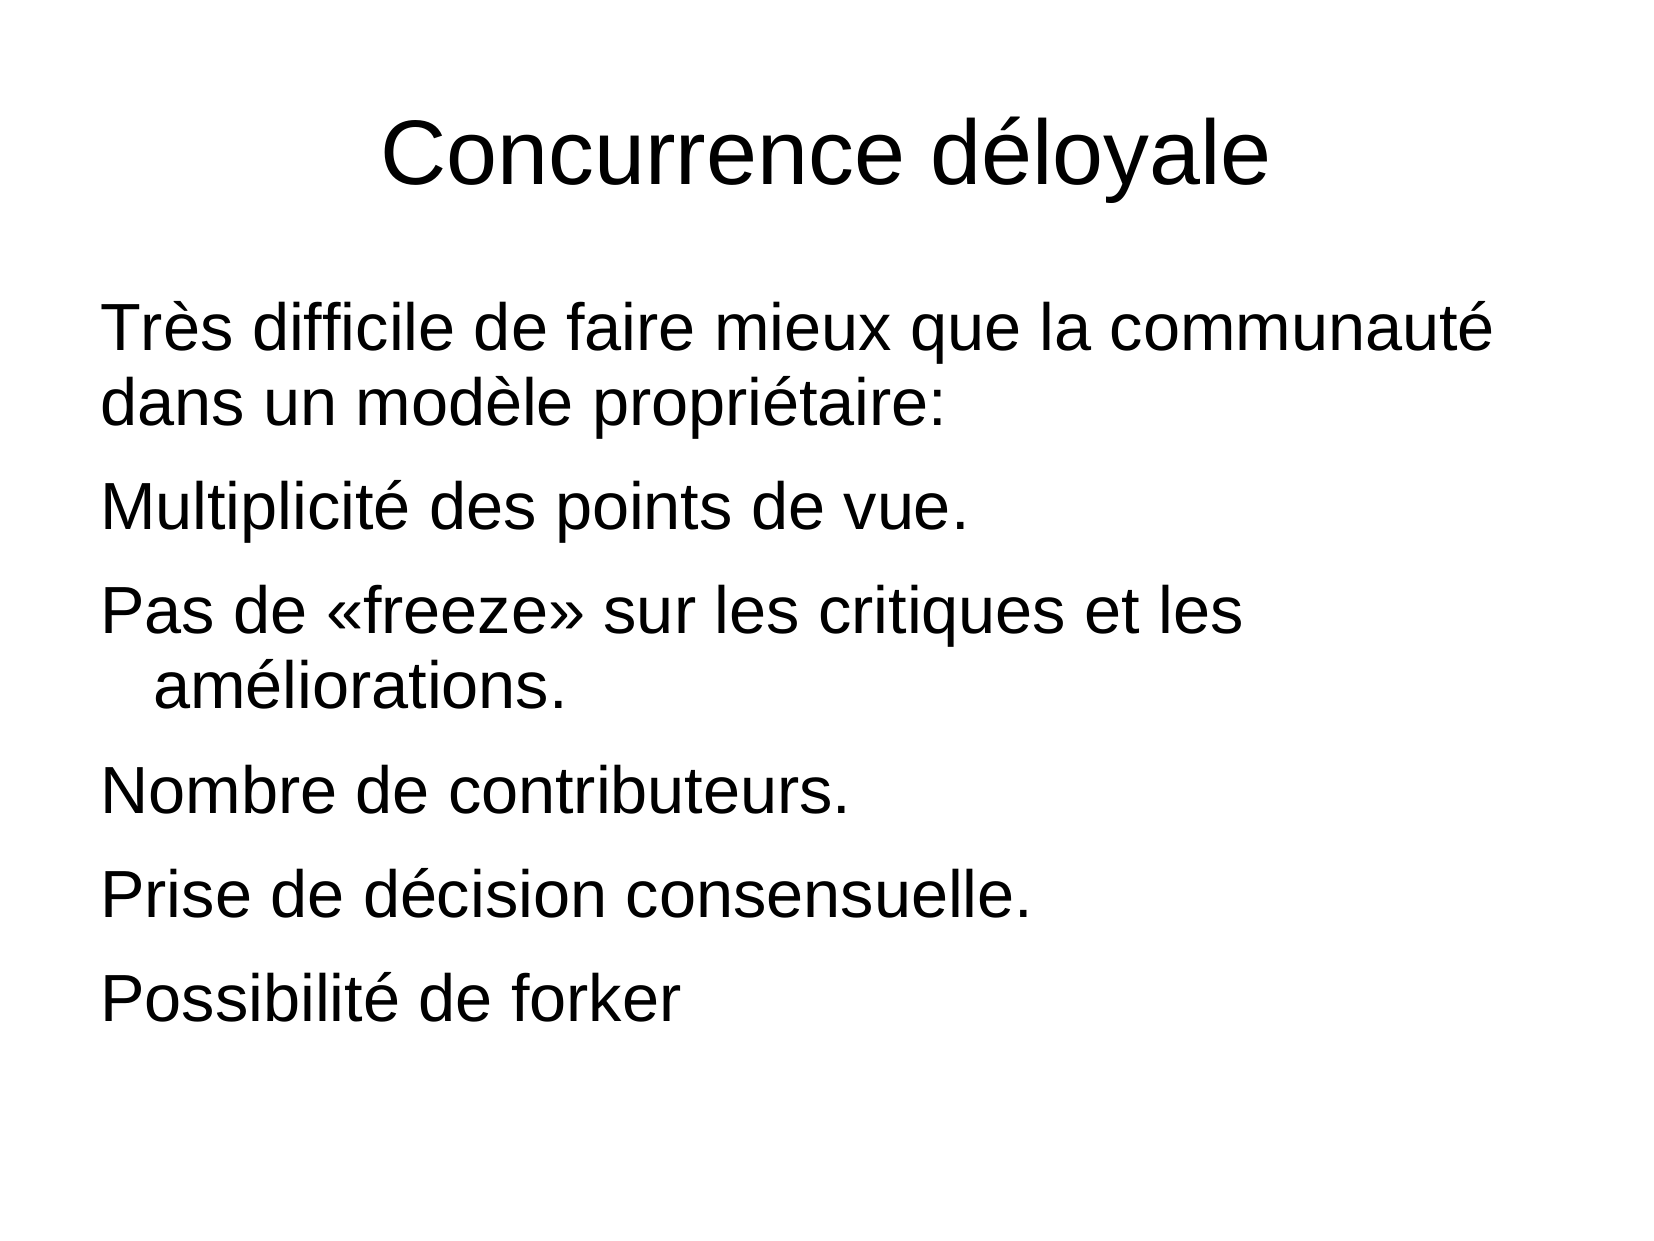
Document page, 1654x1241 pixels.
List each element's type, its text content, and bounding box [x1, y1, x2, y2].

list Très difficile de faire mieux que la communauté dans un modèle propriétaire: Multiplicité des points de vue. Pas de «freeze» sur les critiques et les améliorations. Nombre de contributeurs. Prise de décision consensuelle. Possibilité de forker [82, 290, 1571, 1215]
title Concurrence déloyale [82, 49, 1571, 257]
